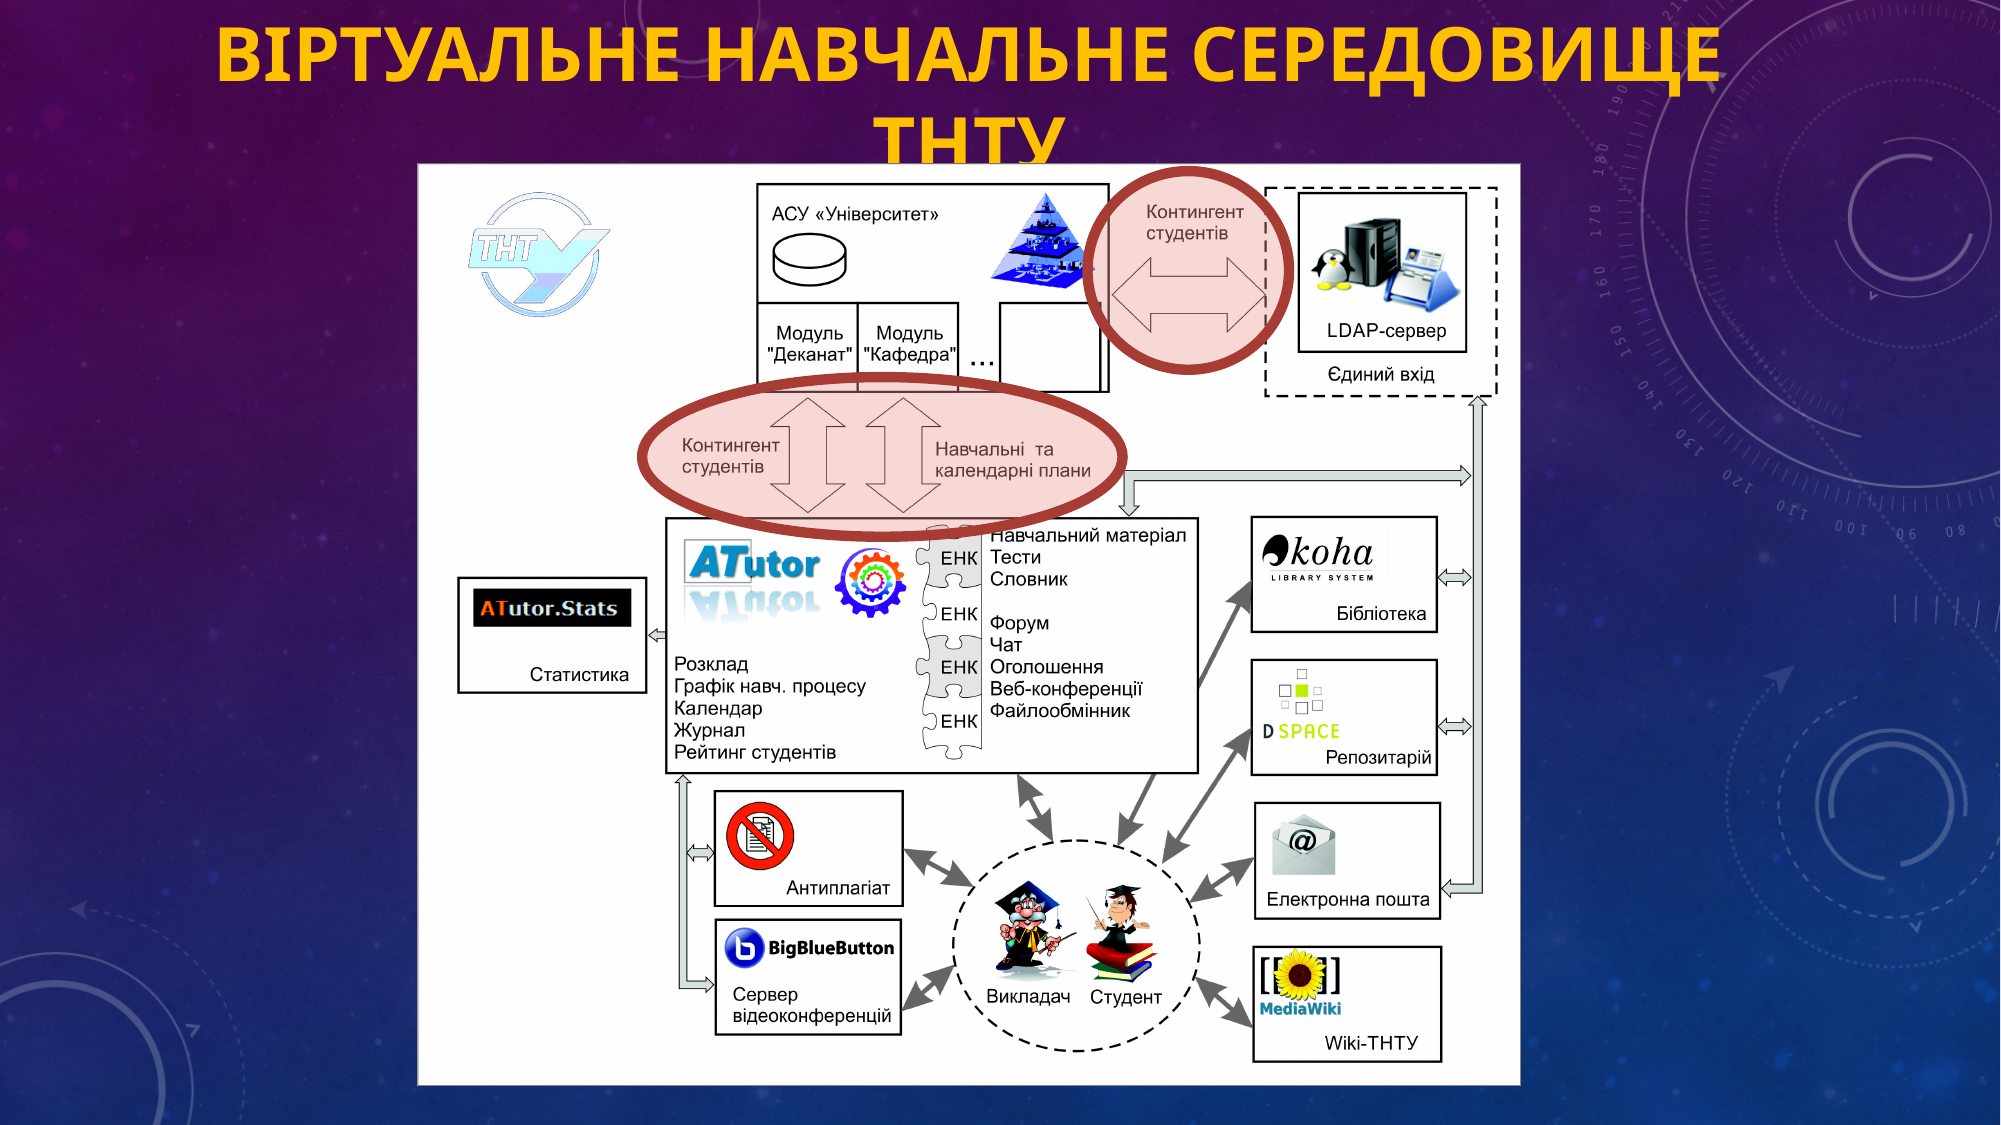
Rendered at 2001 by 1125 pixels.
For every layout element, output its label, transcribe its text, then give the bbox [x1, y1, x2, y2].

text_box [642, 377, 1123, 537]
picture [0, 0, 2001, 1125]
text_box [1087, 171, 1290, 370]
title віртуальнЕ навчальнЕ середовищЕ ТНТУ [138, 28, 1801, 164]
